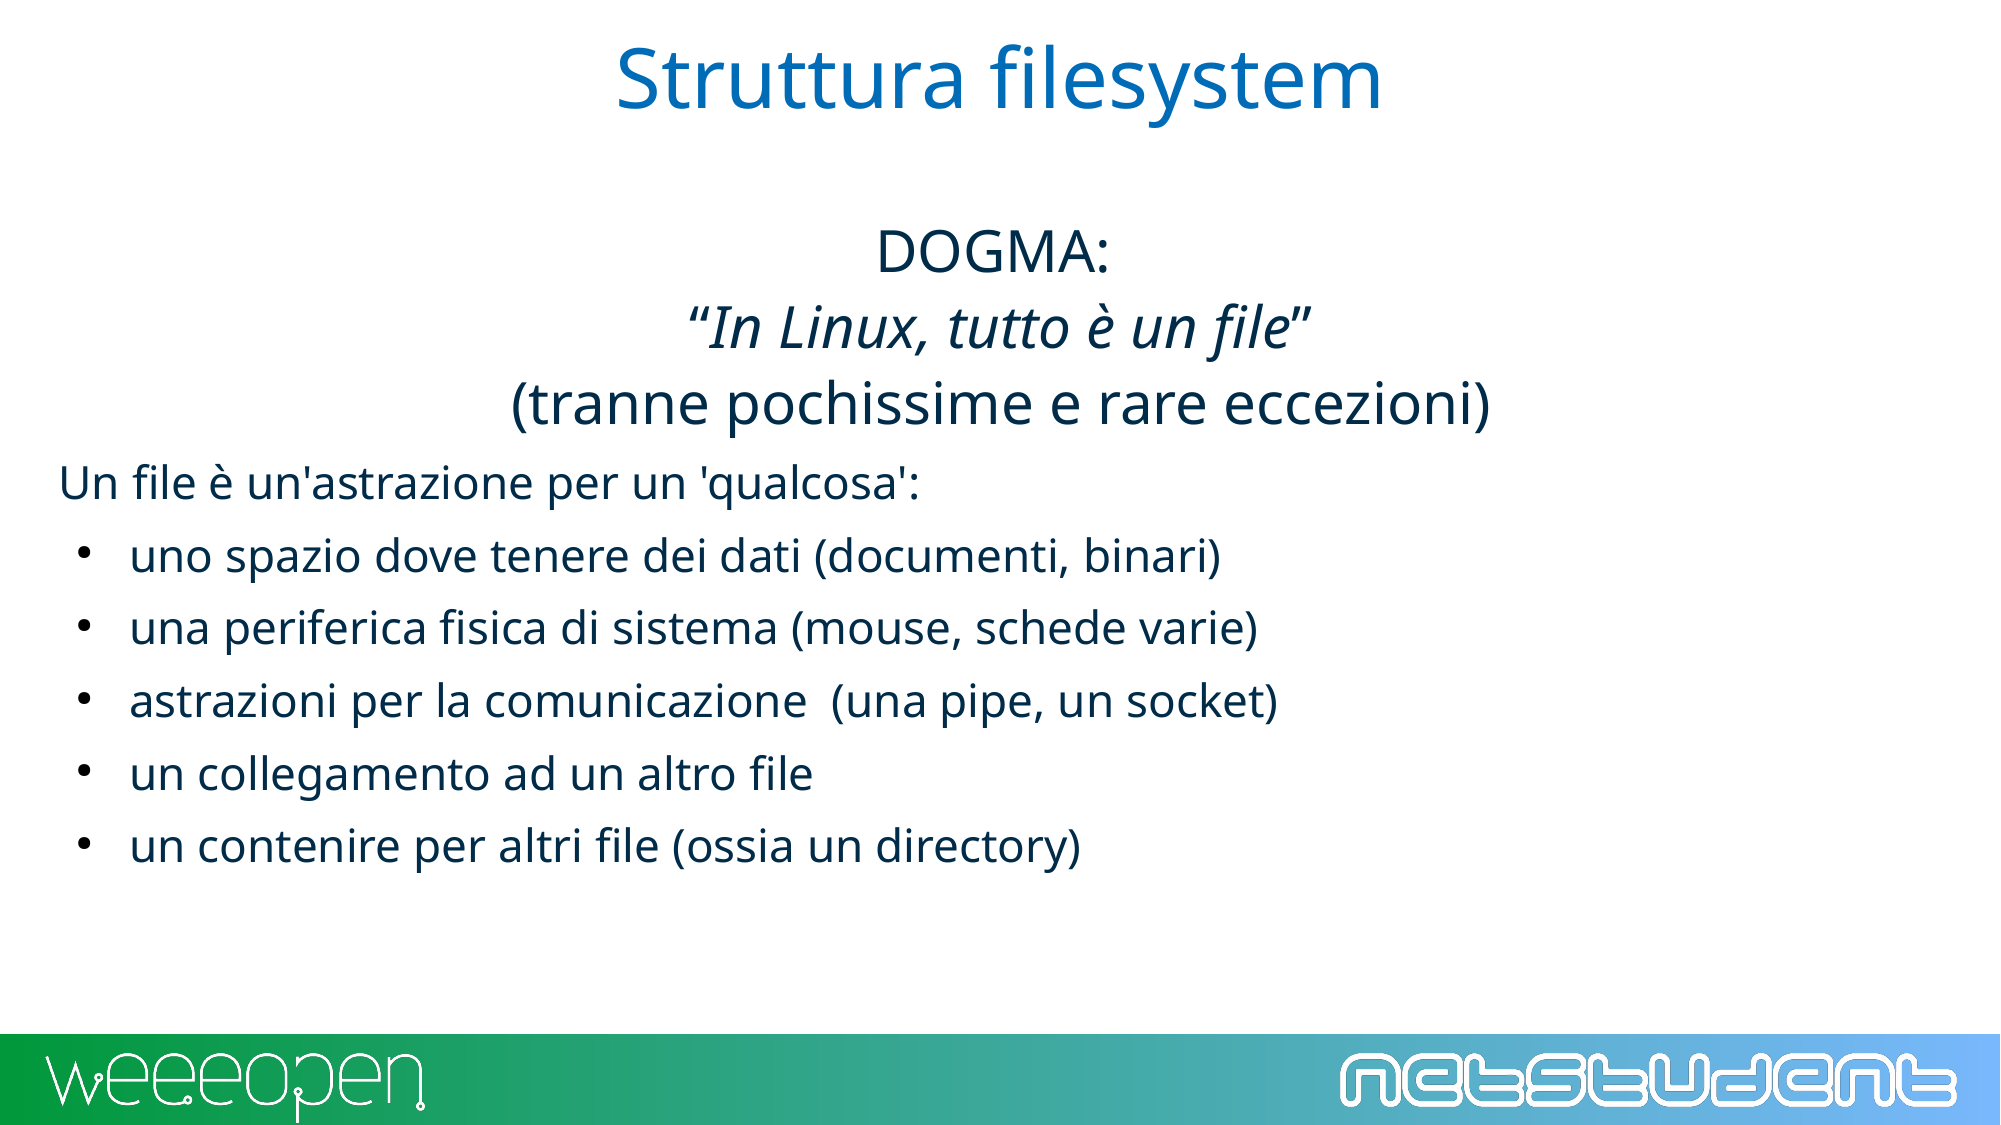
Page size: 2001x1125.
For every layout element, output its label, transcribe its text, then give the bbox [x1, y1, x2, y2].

list DOGMA: “In Linux, tutto è un file” (tranne pochissime e rare eccezioni) Un file è un'astrazione per un 'qualcosa': uno spazio dove tenere dei dati (documenti, binari) una periferica fisica di sistema (mouse, schede varie) astrazioni per la comunicazione (una pipe, un socket) un collegamento ad un altro file un contenire per altri file (ossia un directory) [43, 206, 1959, 922]
title Struttura filesystem [43, 29, 1959, 206]
picture [1340, 1053, 1957, 1107]
picture [45, 1053, 425, 1123]
